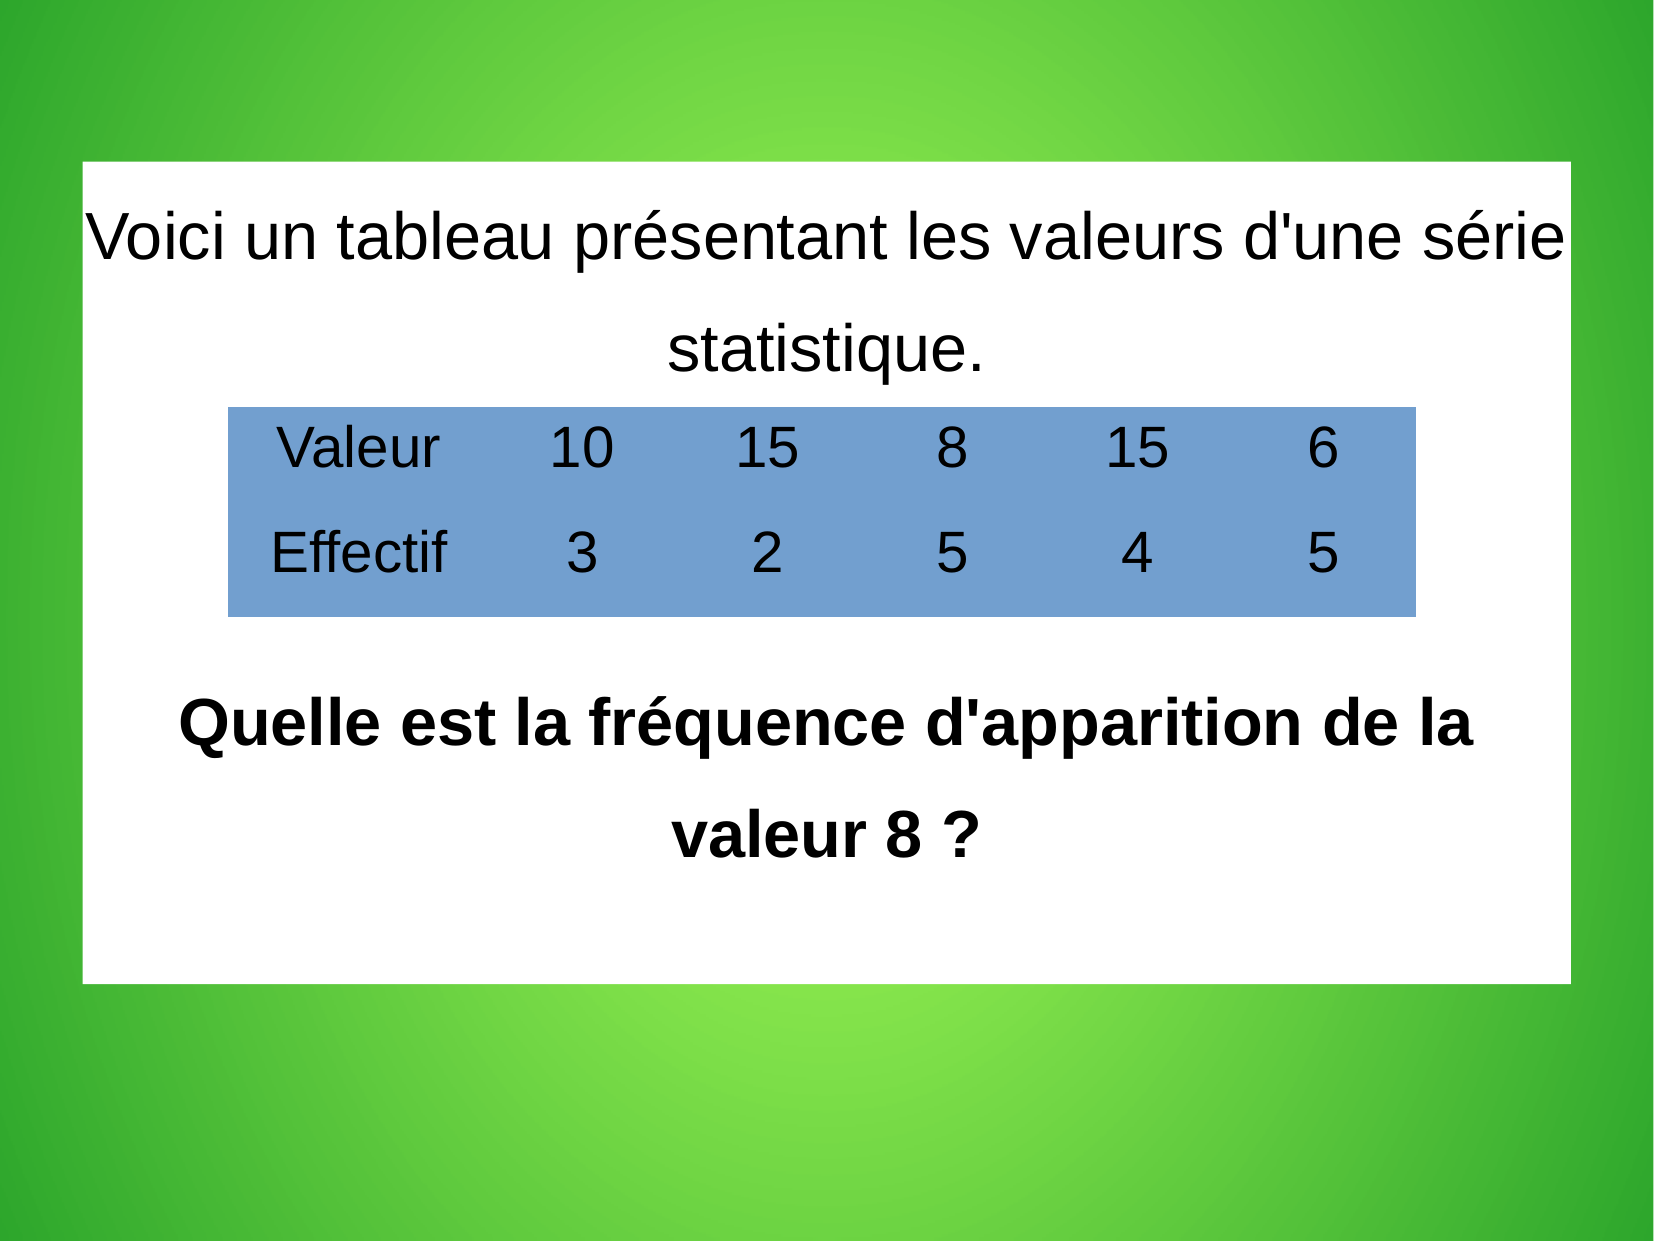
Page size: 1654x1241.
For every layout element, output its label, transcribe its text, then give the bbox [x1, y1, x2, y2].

picture [0, 0, 1654, 1241]
table_header 10 [490, 407, 675, 512]
table_header 15 [675, 407, 860, 512]
table_header 6 [1231, 407, 1416, 512]
table_cell 4 [1045, 512, 1231, 617]
table_header Valeur [228, 407, 490, 512]
table_header 15 [1045, 407, 1231, 512]
subtitle Voici un tableau présentant les valeurs d'une série statistique. Quelle est la fréquence d'apparition de la valeur 8 ? [82, 165, 1571, 981]
table_cell 2 [675, 512, 860, 617]
table_header 8 [860, 407, 1045, 512]
table_cell 5 [860, 512, 1045, 617]
table_cell 5 [1231, 512, 1416, 617]
table_cell Effectif [228, 512, 490, 617]
table_cell 3 [490, 512, 675, 617]
